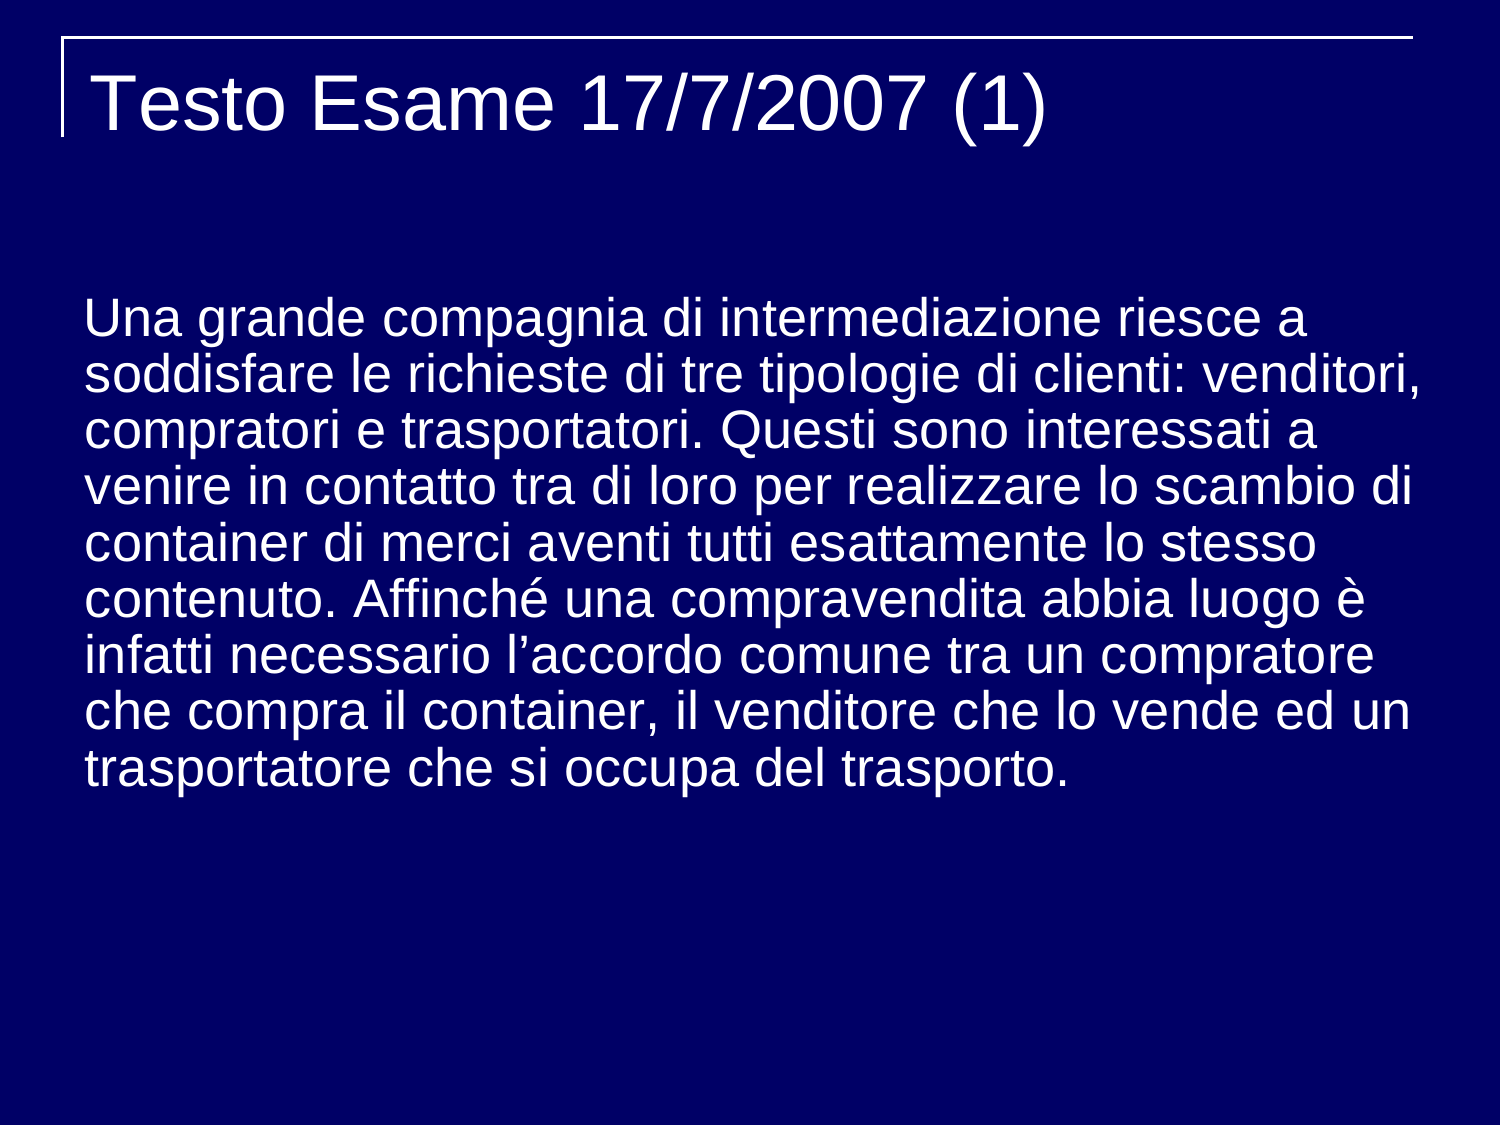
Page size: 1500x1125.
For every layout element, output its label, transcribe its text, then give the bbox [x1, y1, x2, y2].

title Testo Esame 17/7/2007 (1)‏ [74, 37, 1423, 164]
text_box Una grande compagnia di intermediazione riesce a soddisfare le richieste di tre tipologie di clienti: venditori, compratori e trasportatori. Questi sono interessati a venire in contatto tra di loro per realizzare lo scambio di container di merci aventi tutti esattamente lo stesso contenuto. Affinché una compravendita abbia luogo è infatti necessario l’accordo comune tra un compratore che compra il container, il venditore che lo vende ed un trasportatore che si occupa del trasporto. [68, 283, 1447, 1052]
